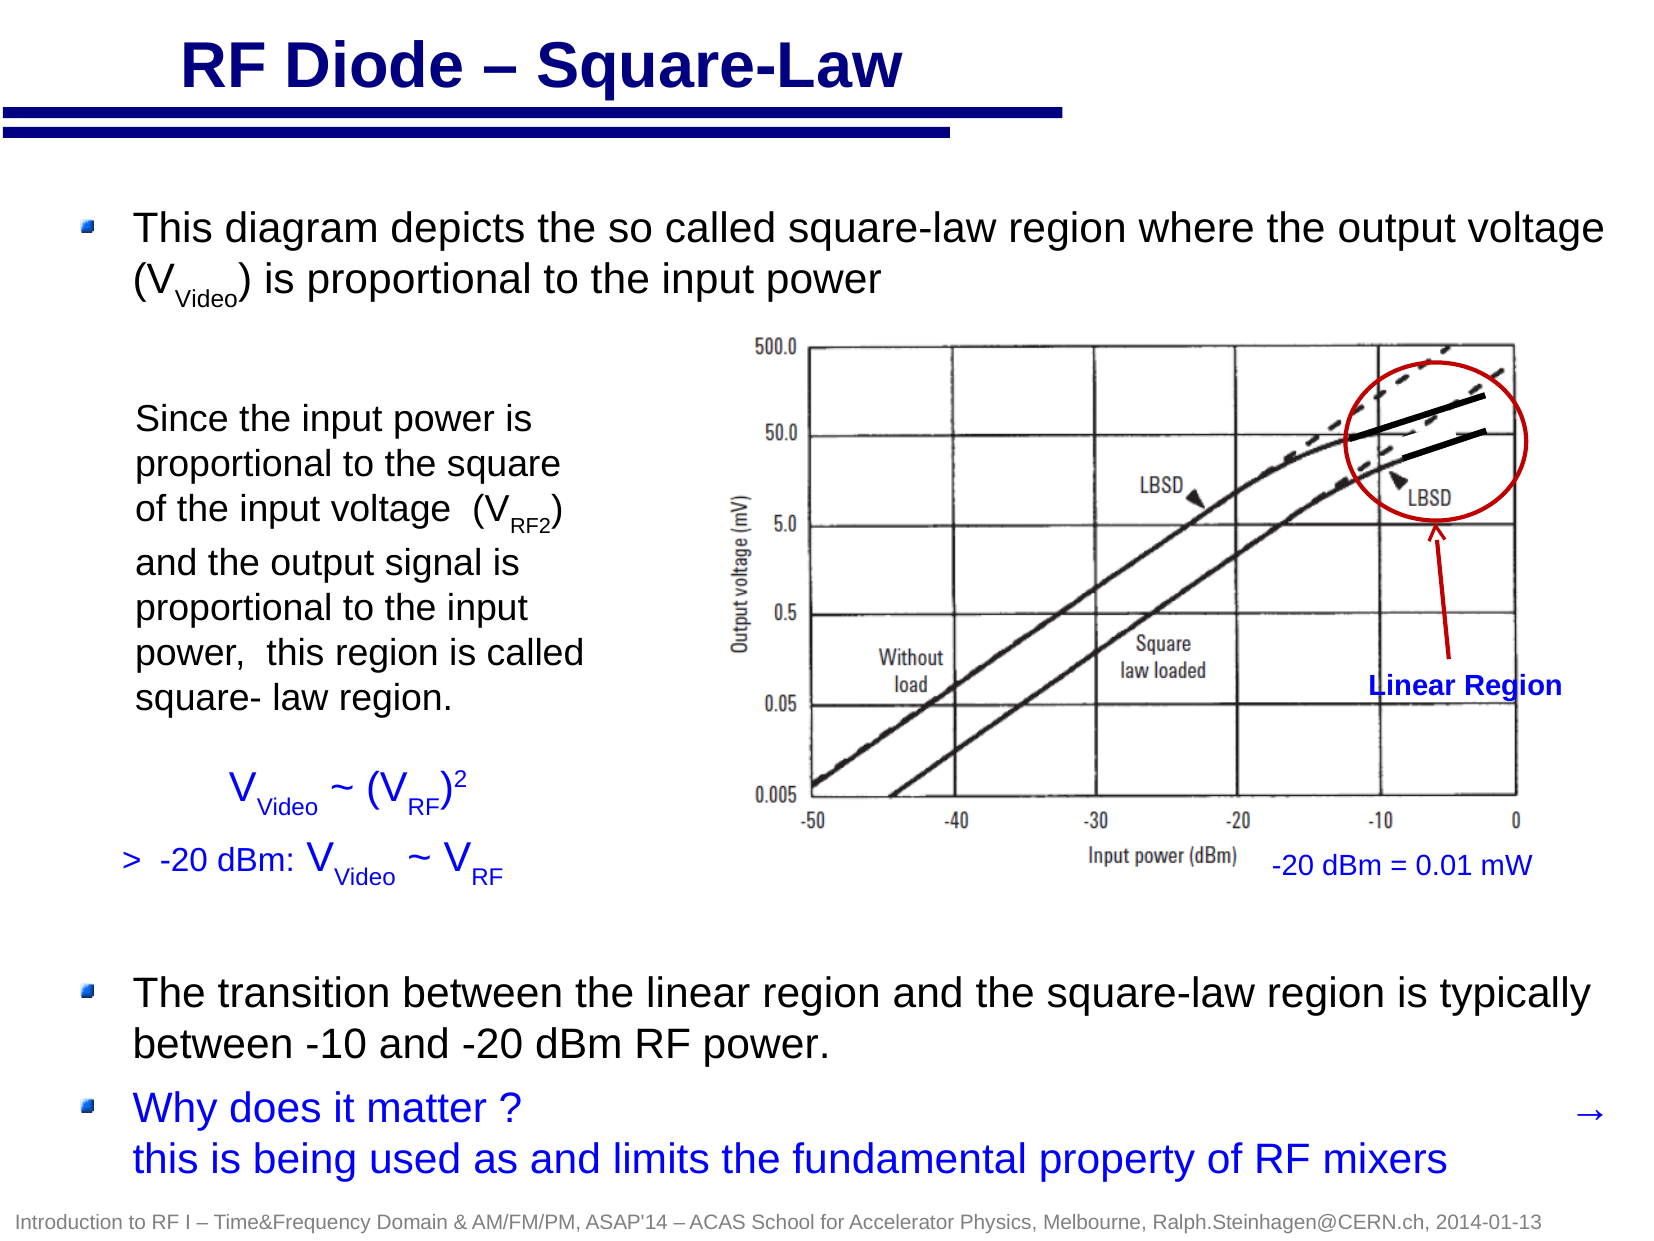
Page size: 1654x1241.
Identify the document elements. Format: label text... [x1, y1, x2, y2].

list This diagram depicts the so called square-law region where the output voltage (VVideo) is proportional to the input power The transition between the linear region and the square-law region is typically between -10 and -20 dBm RF power. Why does it matter ? → this is being used as and limits the fundamental property of RF mixers [65, 192, 1628, 1205]
title RF Diode – Square-Law [165, 0, 1323, 124]
text_box VVideo ~ (VRF)2 > -20 dBm: VVideo ~ VRF [106, 752, 590, 898]
text_box Since the input power is proportional to the square of the input voltage (VRF2) and the output signal is proportional to the input power, this region is called square- law region. [64, 386, 602, 736]
